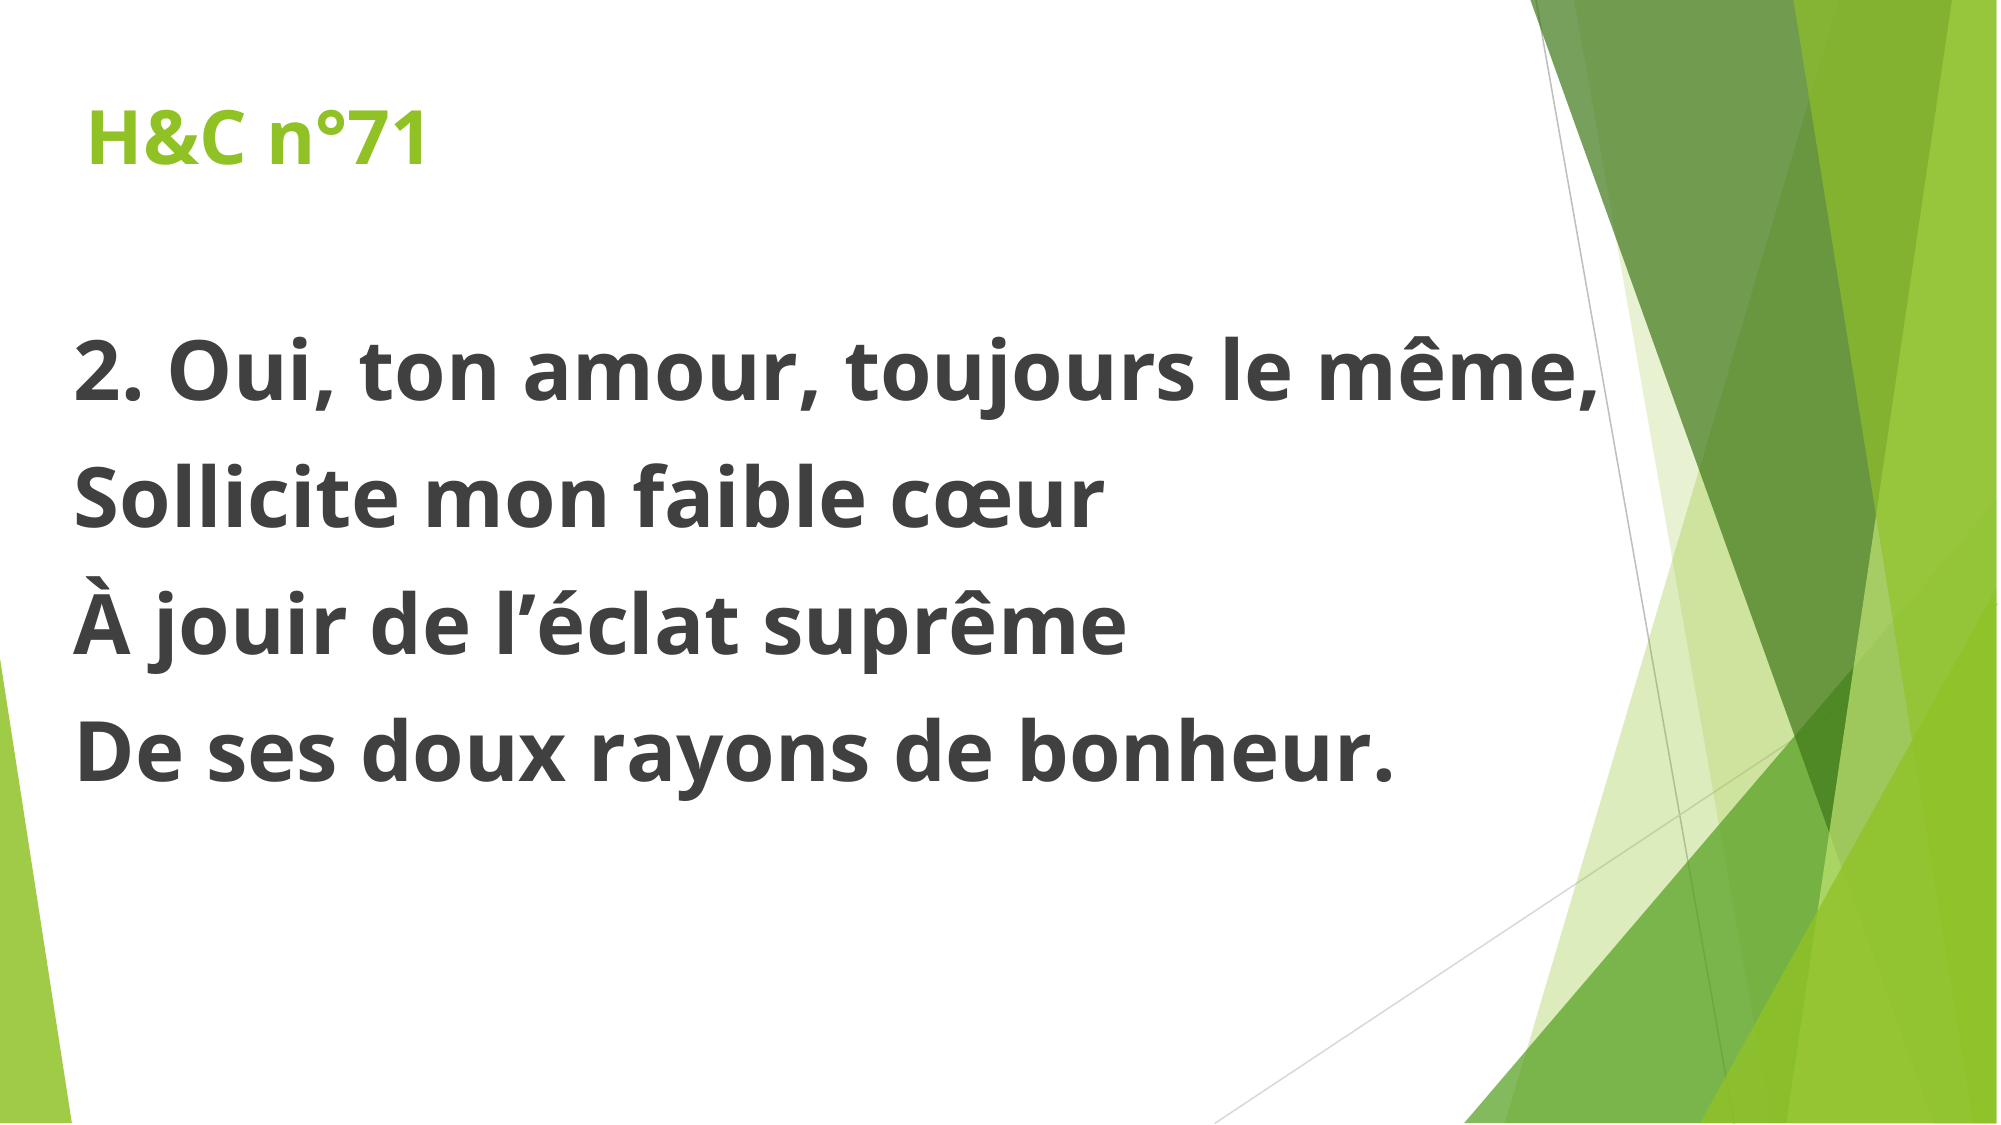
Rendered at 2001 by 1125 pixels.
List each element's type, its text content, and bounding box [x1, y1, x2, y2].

text_box 2. Oui, ton amour, toujours le même, Sollicite mon faible cœur À jouir de l’éclat suprême De ses doux rayons de bonheur. [59, 295, 2001, 1075]
text_box H&C n°71 [70, 82, 863, 189]
